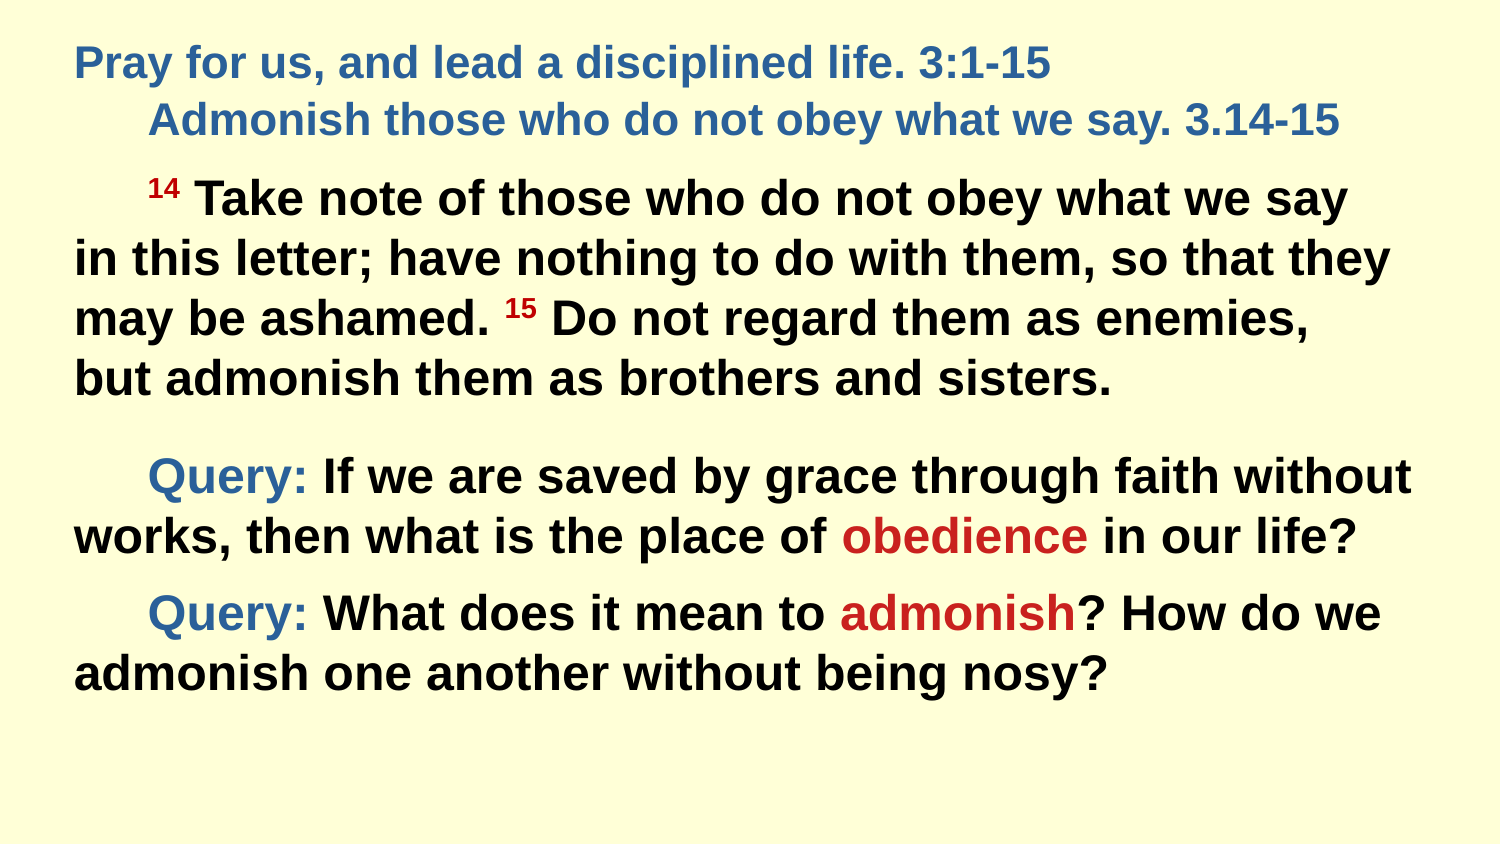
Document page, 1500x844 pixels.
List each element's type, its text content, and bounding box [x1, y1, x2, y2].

text_box 14 Take note of those who do not obey what we say in this letter; have nothing to do with them, so that they may be ashamed. 15 Do not regard them as enemies, but admonish them as brothers and sisters. [59, 157, 1418, 414]
text_box Pray for us, and lead a disciplined life. 3:1-15 Admonish those who do not obey what we say. 3.14-15 [59, 29, 1418, 153]
text_box Query: If we are saved by grace through faith without works, then what is the place of obedience in our life? Query: What does it mean to admonish? How do we admonish one another without being nosy? [59, 436, 1447, 709]
